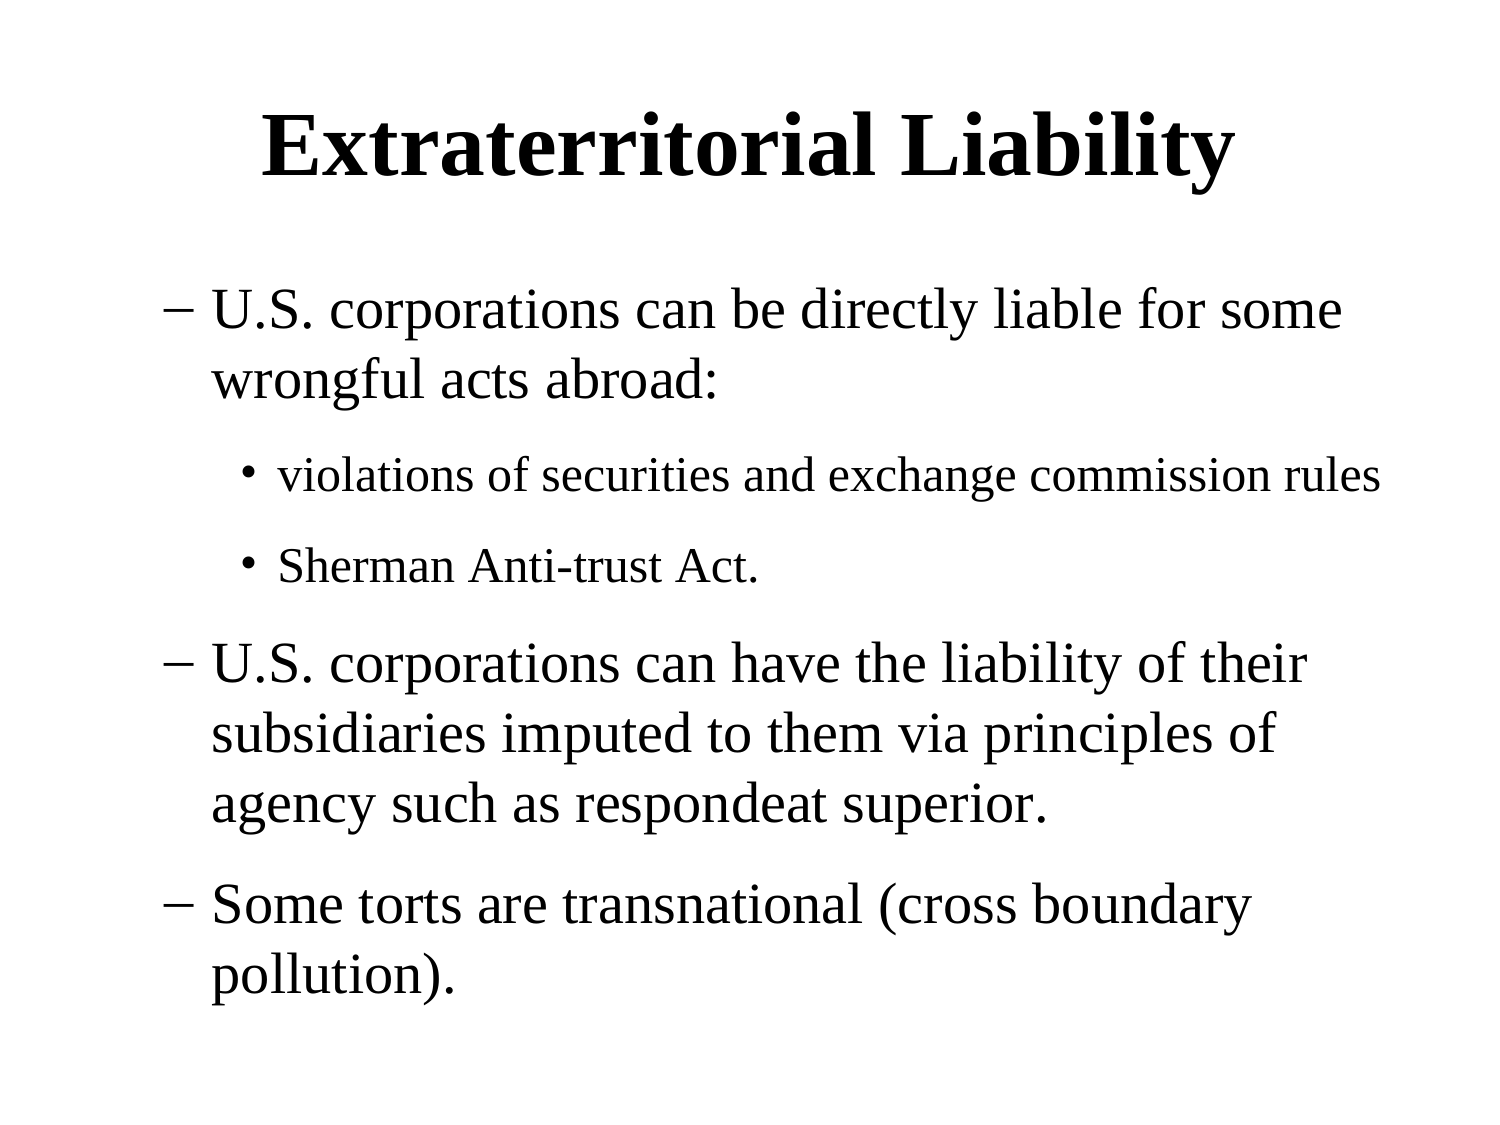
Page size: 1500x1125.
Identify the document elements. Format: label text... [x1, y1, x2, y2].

title Extraterritorial Liability [75, 45, 1426, 233]
list U.S. corporations can be directly liable for some wrongful acts abroad: violations of securities and exchange commission rules Sherman Anti-trust Act. U.S. corporations can have the liability of their subsidiaries imputed to them via principles of agency such as respondeat superior. Some torts are transnational (cross boundary pollution). [75, 262, 1426, 1005]
